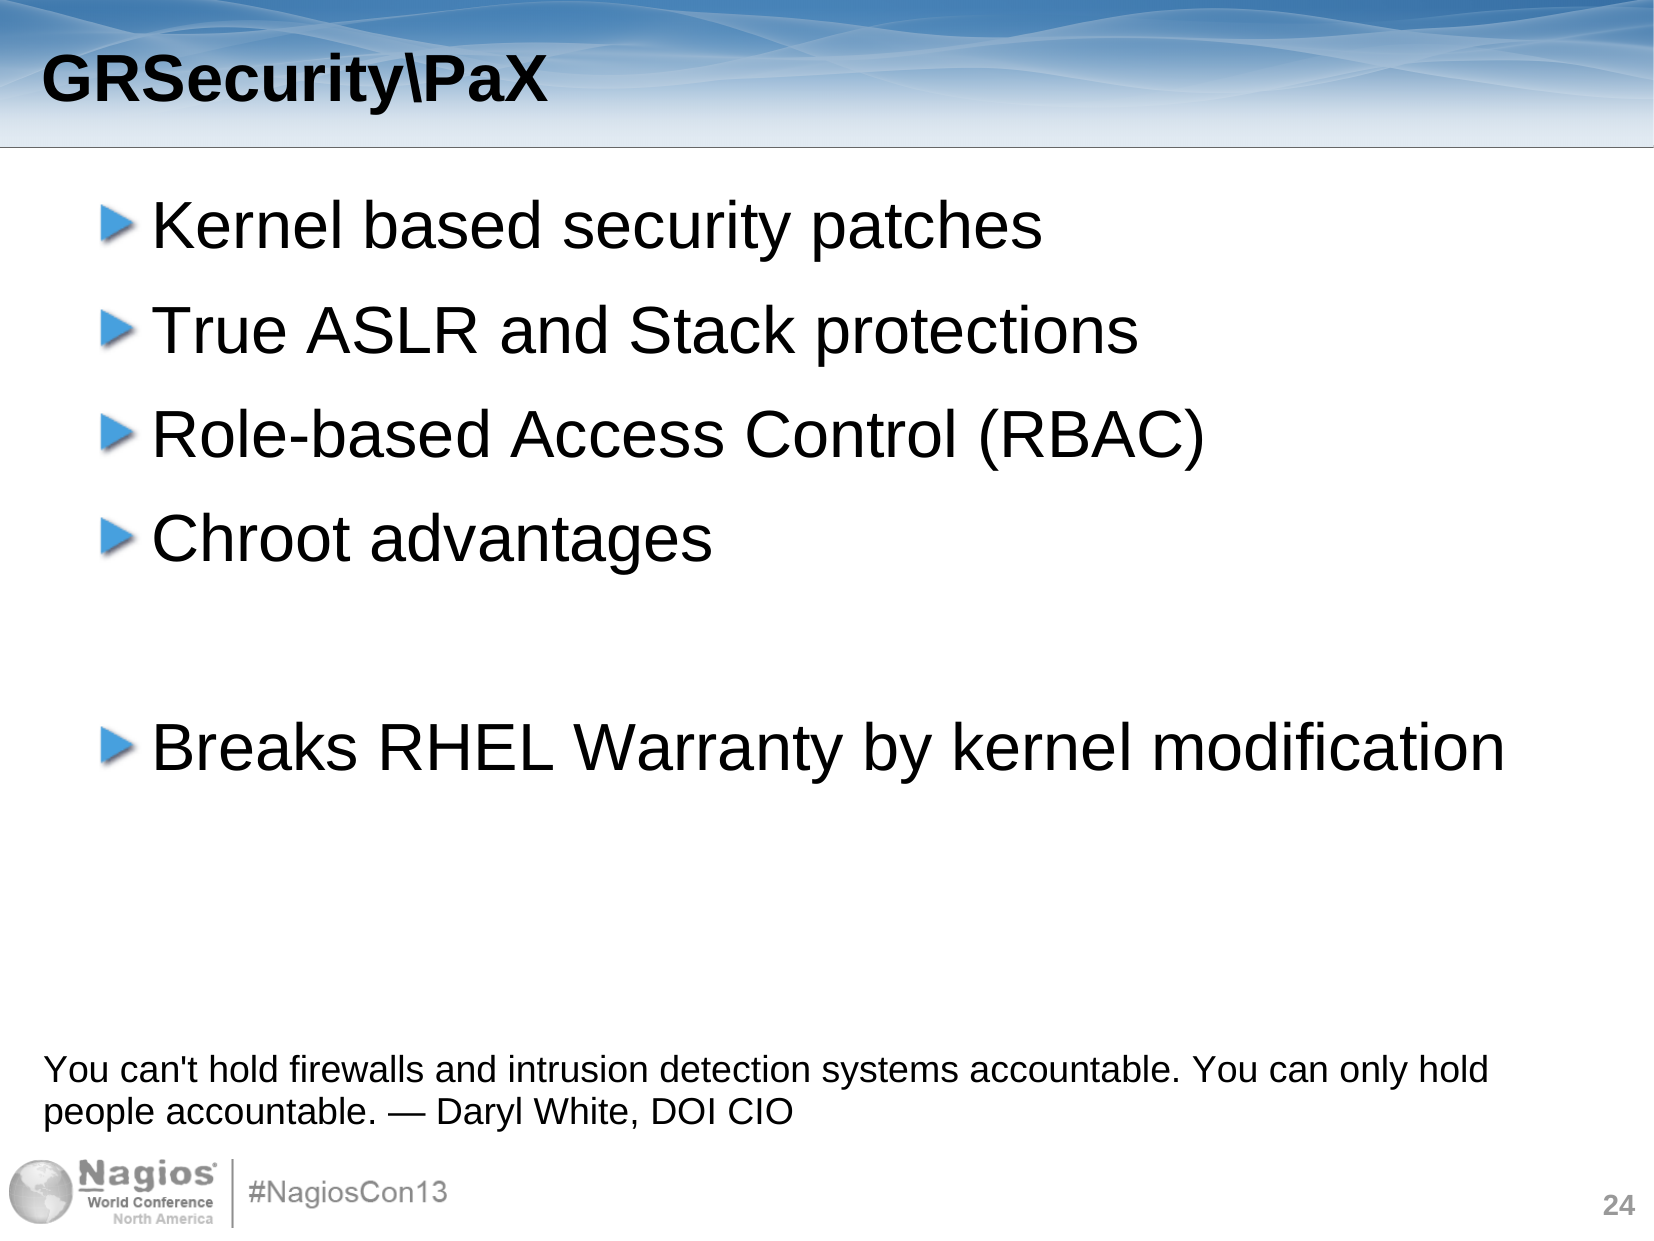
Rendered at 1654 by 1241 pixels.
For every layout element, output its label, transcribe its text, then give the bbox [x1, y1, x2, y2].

list Kernel based security patches True ASLR and Stack protections Role-based Access Control (RBAC) Chroot advantages Breaks RHEL Warranty by kernel modification [80, 188, 1569, 1007]
text_box You can't hold firewalls and intrusion detection systems accountable. You can only hold people accountable. — Daryl White, DOI CIO [28, 1041, 1626, 1141]
picture [9, 1159, 453, 1228]
title GRSecurity\PaX [41, 29, 1248, 127]
picture [0, 0, 1654, 147]
